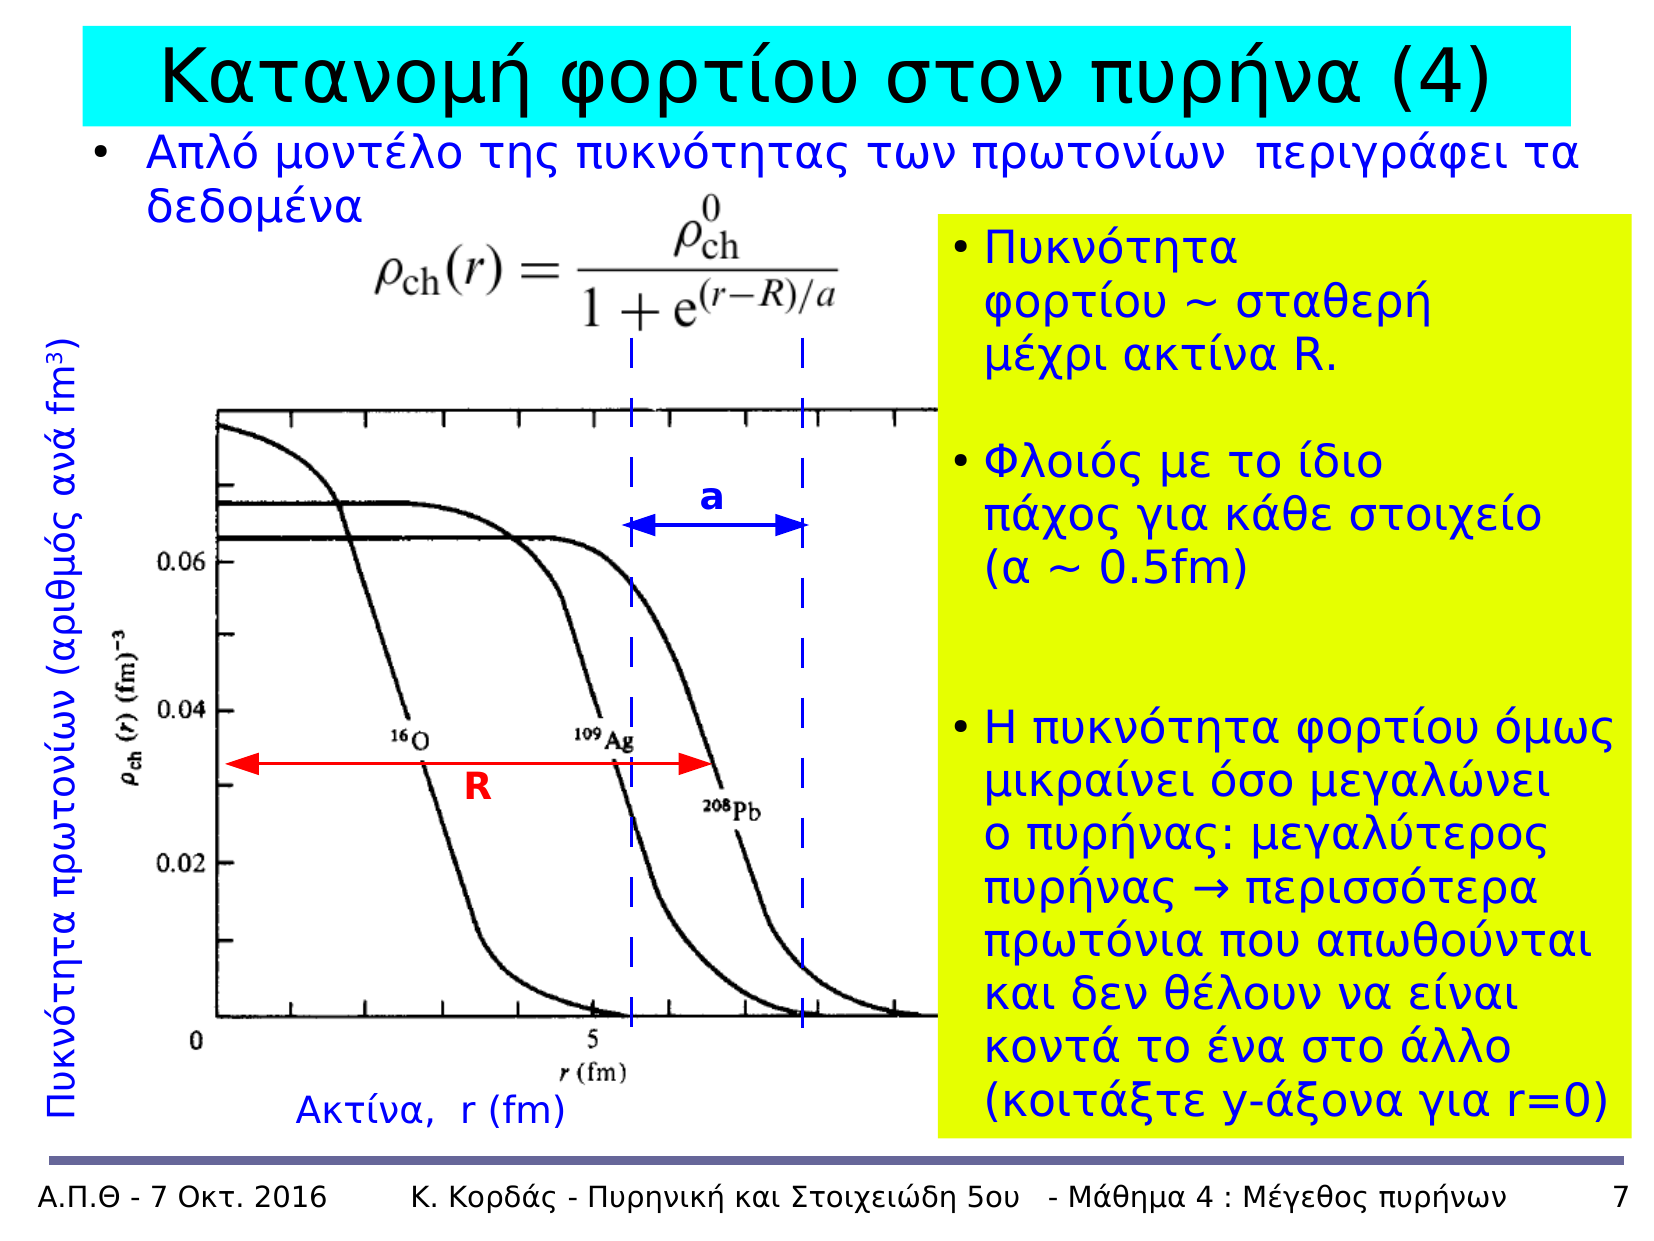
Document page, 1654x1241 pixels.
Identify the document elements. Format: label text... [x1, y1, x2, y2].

text_box Πυκνότητα φορτίου ~ σταθερή μέχρι ακτίνα R. Φλοιός με το ίδιο πάχος για κάθε στοιχείο (α ~ 0.5fm) Η πυκνότητα φορτίου όμως μικραίνει όσο μεγαλώνει ο πυρήνας: μεγαλύτερος πυρήνας → περισσότερα πρωτόνια που απωθούνται και δεν θέλουν να είναι κοντά το ένα στο άλλο (κοιτάξτε y-άξονα για r=0) [937, 214, 1632, 1139]
text_box R [448, 757, 637, 816]
picture [365, 185, 849, 339]
text_box a [684, 467, 751, 527]
picture [108, 388, 937, 1088]
title Κατανομή φορτίου στον πυρήνα (4) [82, 32, 1571, 120]
text_box Ακτίνα, r (fm) [280, 1088, 656, 1141]
list Απλό μοντέλο της πυκνότητας των πρωτονίων περιγράφει τα δεδομένα: [75, 126, 1613, 1088]
text_box Πυκνότητα πρωτονίων (αριθμός ανά fm3) [32, 197, 93, 1136]
